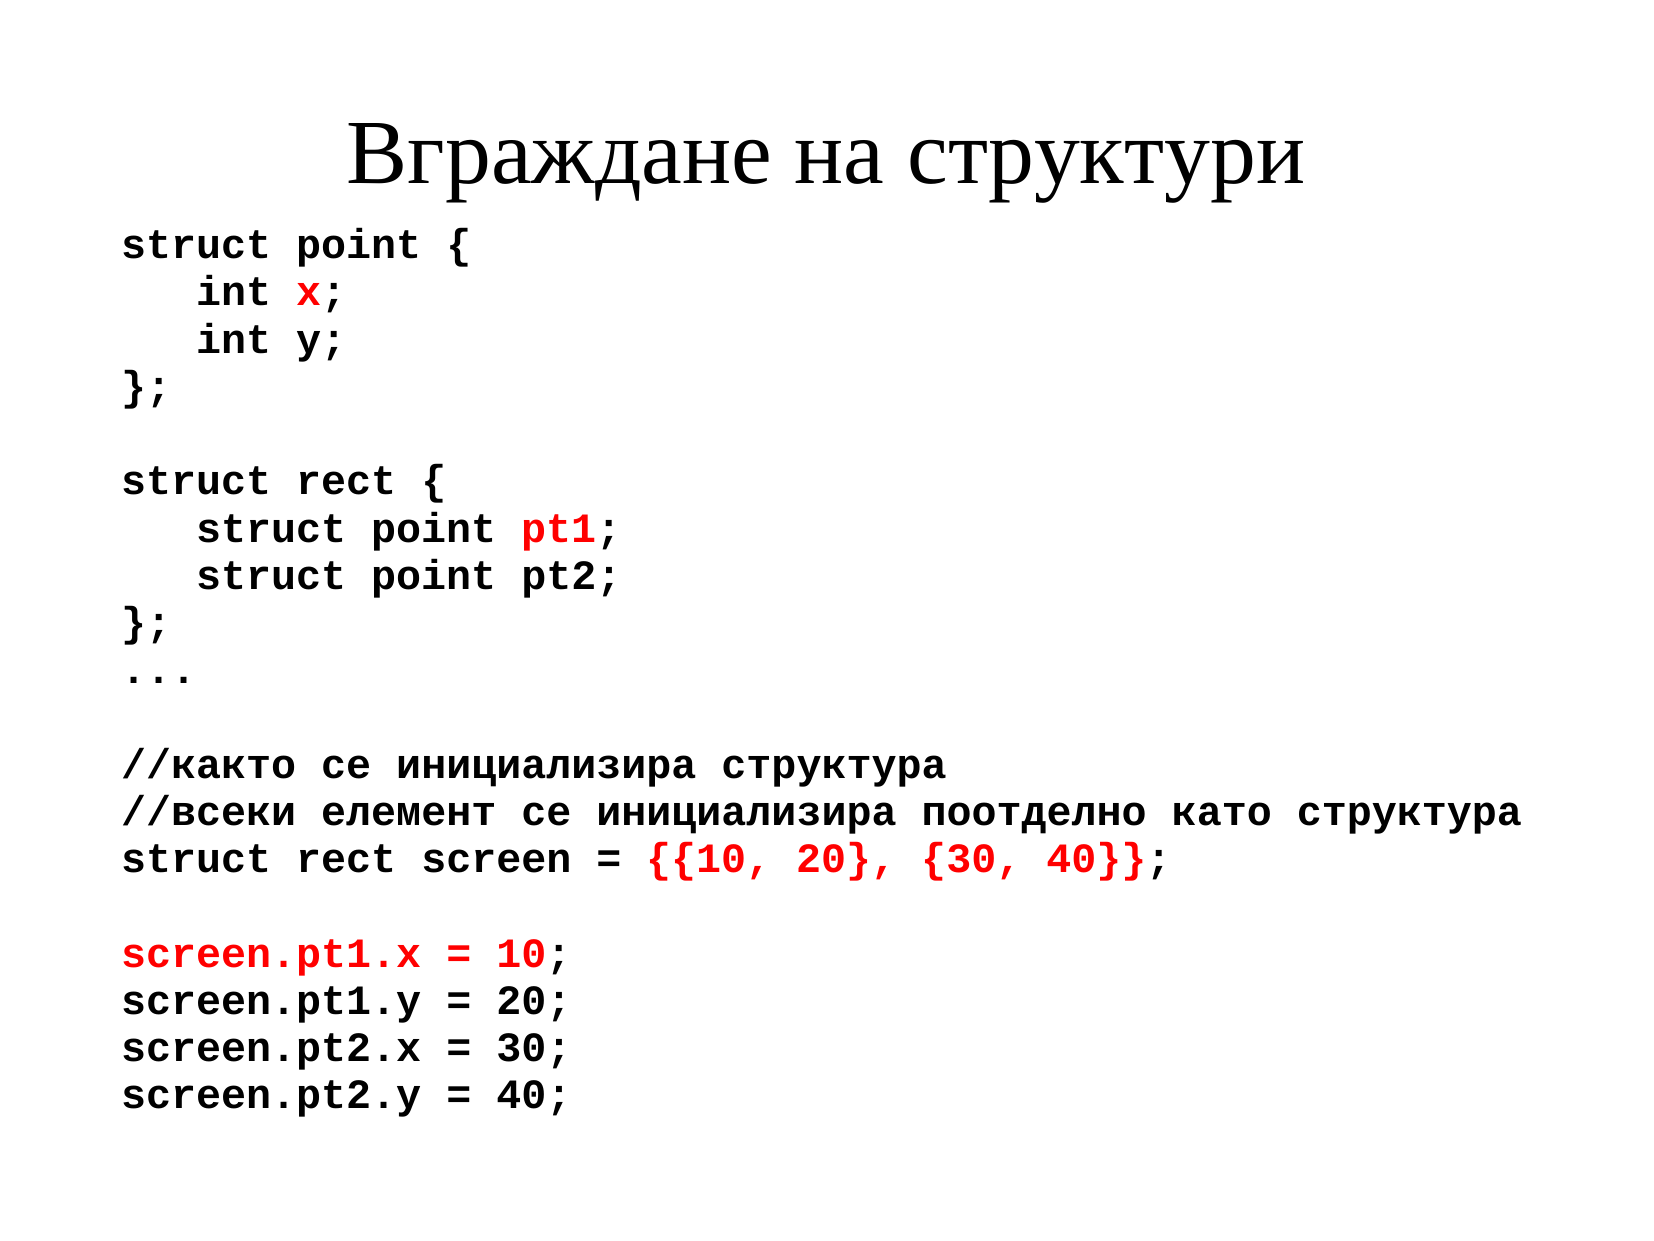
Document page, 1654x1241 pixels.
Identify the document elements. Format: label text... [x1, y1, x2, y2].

text_box struct point { int x; int y; }; struct rect { struct point pt1; struct point pt2; }; ... //както се инициализира структура //всеки елемент се инициализира поотделно като структура struct rect screen = {{10, 20}, {30, 40}}; screen.pt1.x = 10; screen.pt1.y = 20; screen.pt2.x = 30; screen.pt2.y = 40; [106, 216, 1562, 1140]
title Вграждане на структури [82, 49, 1571, 257]
